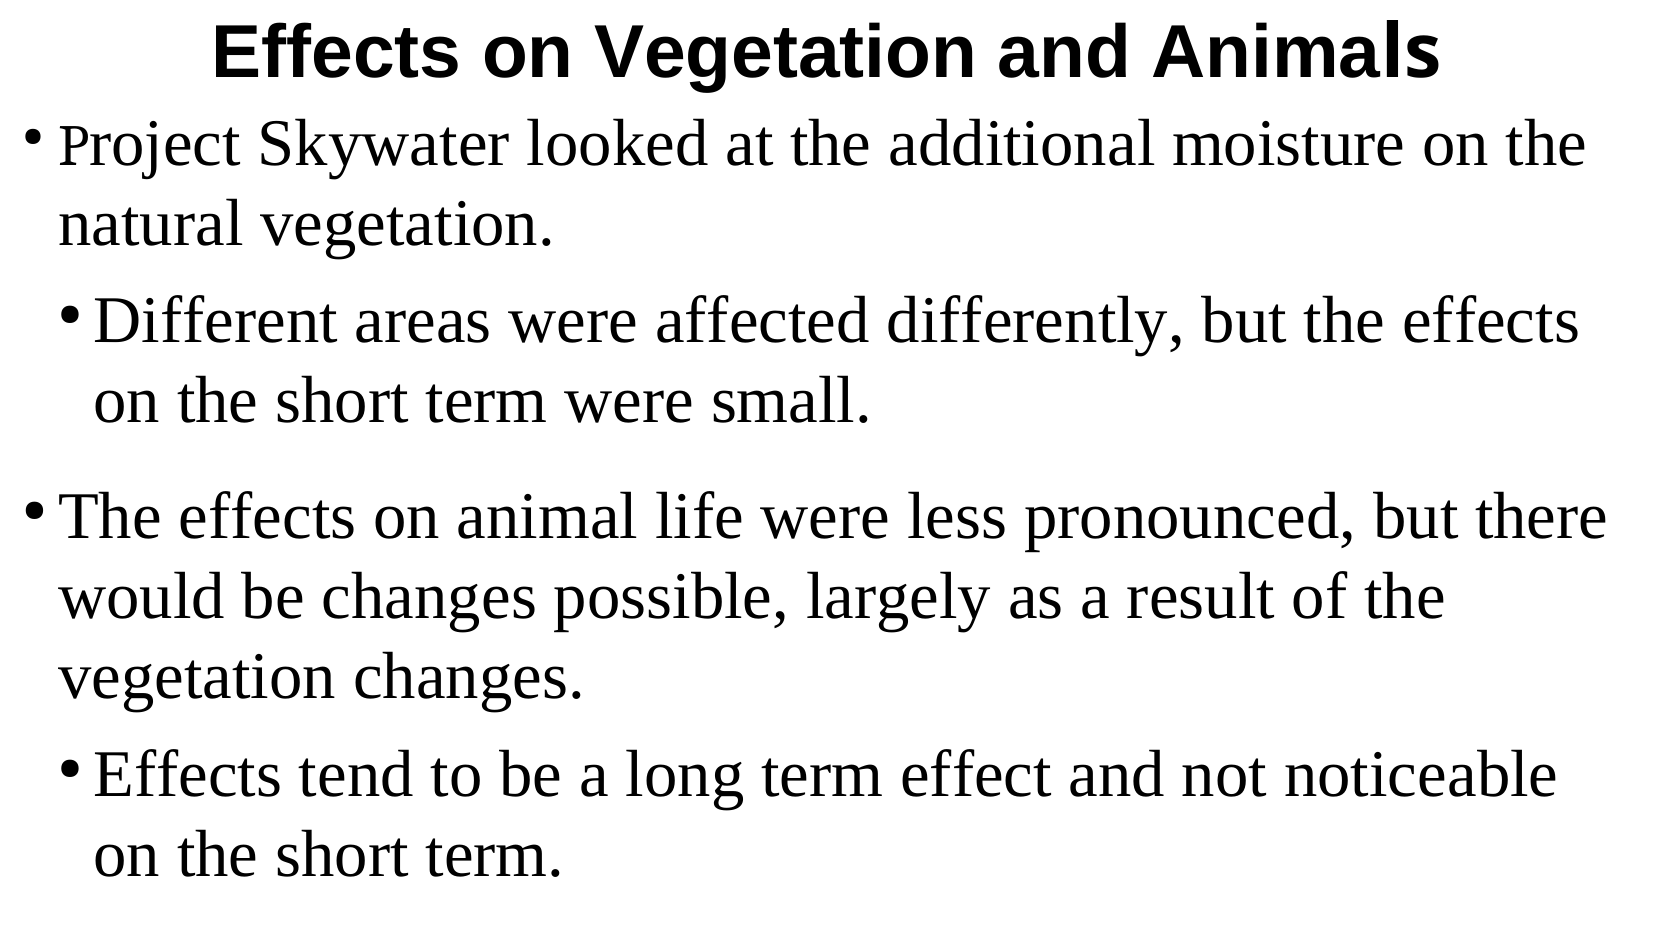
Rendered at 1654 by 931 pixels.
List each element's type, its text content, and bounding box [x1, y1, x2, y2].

title Effects on Vegetation and Animals [0, 0, 1654, 106]
text_box Project Skywater looked at the additional moisture on the natural vegetation. Different areas were affected differently, but the effects on the short term were small. The effects on animal life were less pronounced, but there would be changes possible, largely as a result of the vegetation changes. Effects tend to be a long term effect and not noticeable on the short term. [7, 90, 1654, 898]
